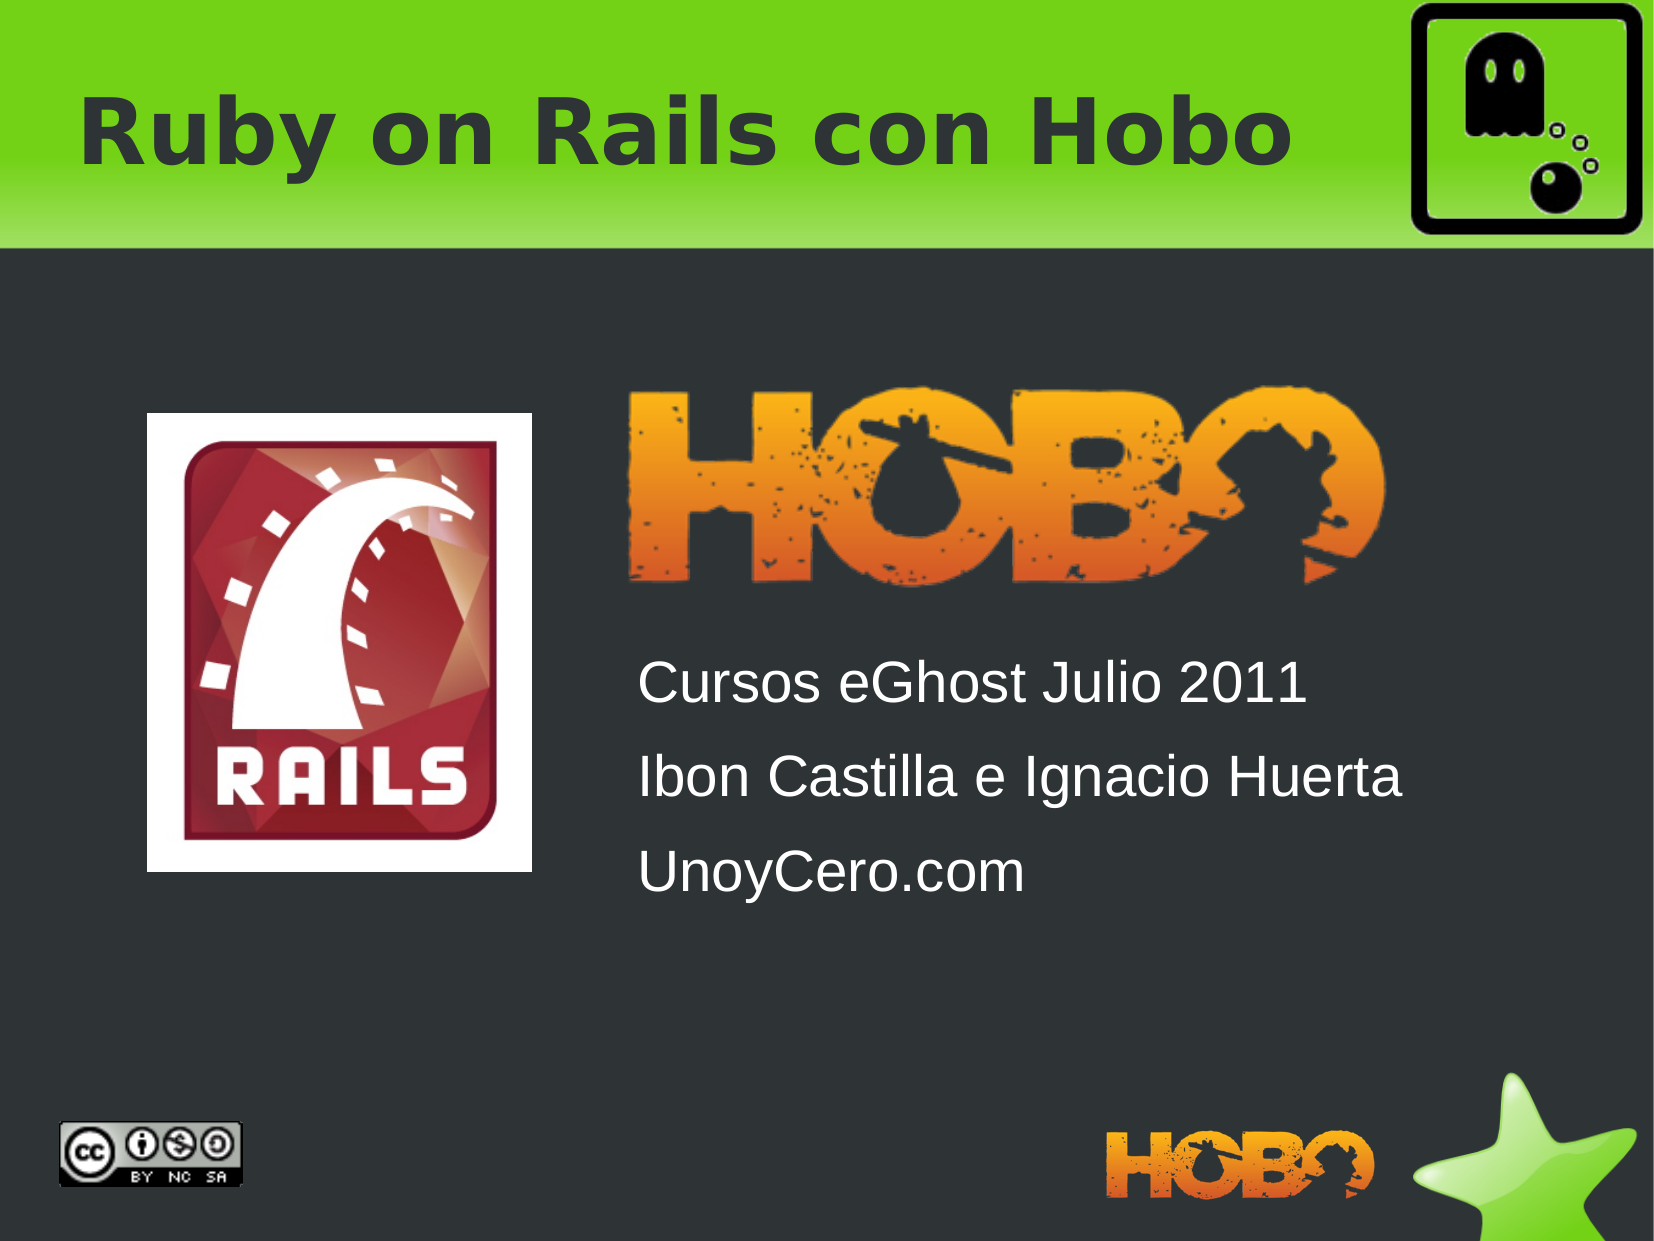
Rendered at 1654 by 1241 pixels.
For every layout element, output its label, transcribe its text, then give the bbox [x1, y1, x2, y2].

text_box Cursos eGhost Julio 2011 Ibon Castilla e Ignacio Huerta UnoyCero.com [619, 649, 1654, 952]
picture [0, 0, 1654, 1241]
title Ruby on Rails con Hobo [76, 36, 1565, 229]
